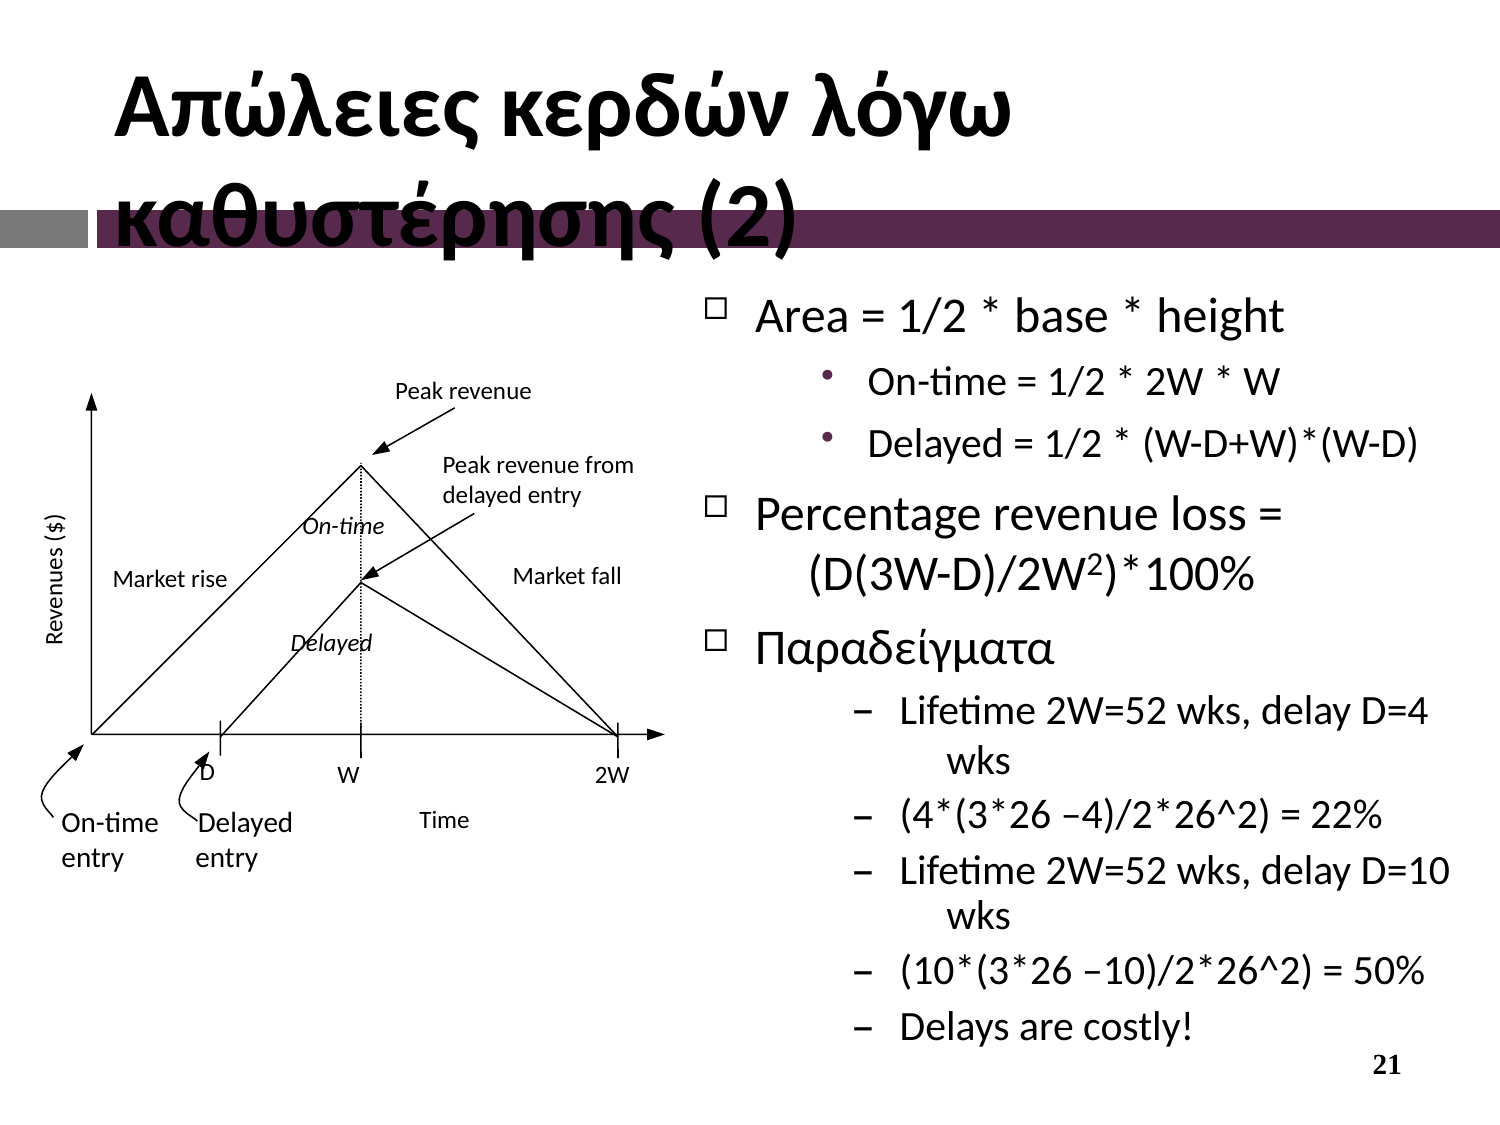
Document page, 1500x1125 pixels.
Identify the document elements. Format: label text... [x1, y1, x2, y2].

text_box Market fall [512, 559, 642, 642]
text_box On-time Delayed entry entry [61, 803, 355, 878]
text_box W [337, 758, 385, 805]
text_box Revenues ($) [37, 400, 85, 646]
list Area = 1/2 * base * height On-time = 1/2 * 2W * W Delayed = 1/2 * (W-D+W)*(W-D) Percentage revenue loss = (D(3W-D)/2W2)*100% Παραδείγματα [687, 275, 1438, 738]
text_box Time [419, 803, 665, 850]
text_box Peak revenue from delayed entry [442, 448, 689, 530]
text_box D [199, 755, 245, 793]
text_box Market rise [112, 562, 242, 645]
text_box Delayed [290, 626, 455, 674]
text_box On-time [302, 509, 420, 558]
text_box Peak revenue [395, 375, 641, 417]
title Απώλειες κερδών λόγω καθυστέρησης (2) [99, 37, 1438, 201]
text_box 2W [594, 758, 642, 803]
text_box Lifetime 2W=52 wks, delay D=4 wks (4*(3*26 –4)/2*26^2) = 22% Lifetime 2W=52 wks, delay D=10 wks (10*(3*26 –10)/2*26^2) = 50% Delays are costly! [688, 675, 1471, 988]
text_box [1312, 1025, 1463, 1101]
